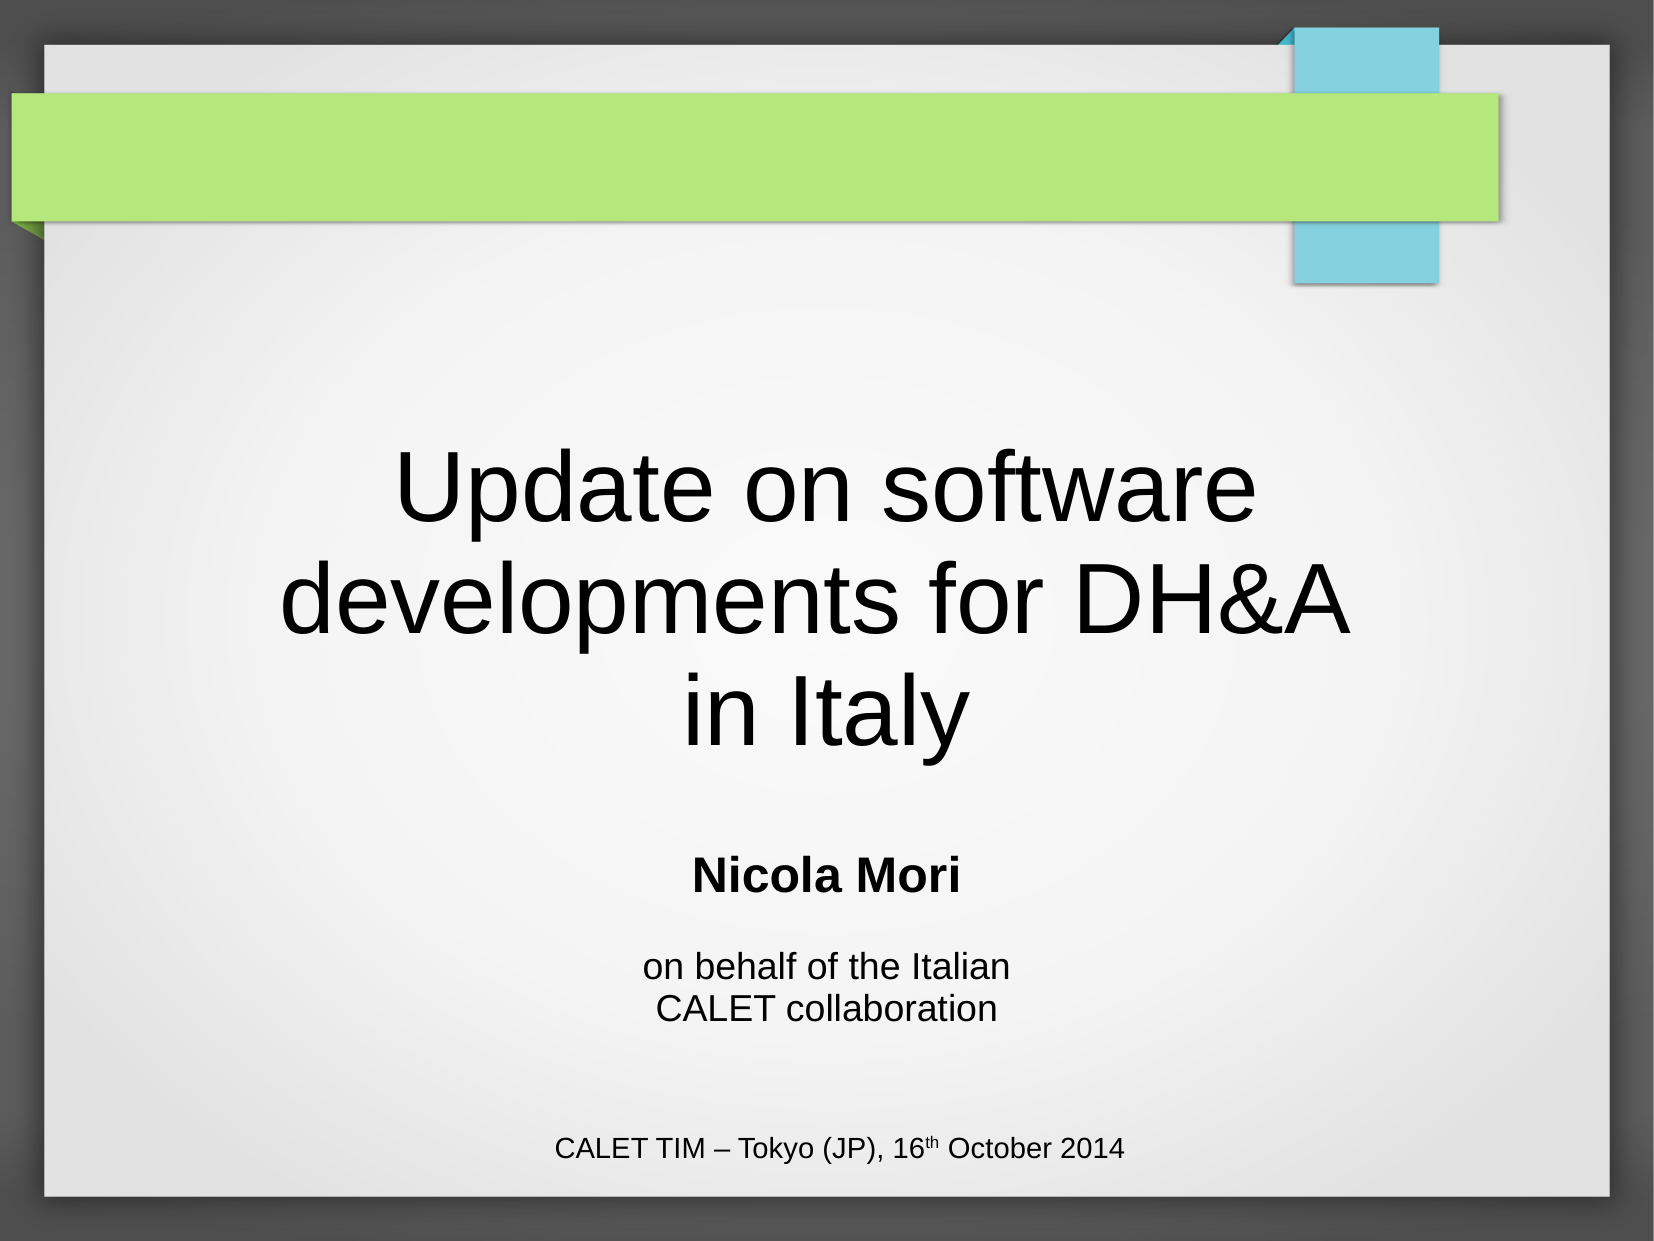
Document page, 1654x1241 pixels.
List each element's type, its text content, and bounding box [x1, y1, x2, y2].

subtitle Update on software developments for DH&A in Italy [82, 295, 1571, 1015]
text_box CALET TIM – Tokyo (JP), 16th October 2014 [135, 1125, 1546, 1174]
text_box Nicola Mori on behalf of the Italian CALET collaboration [564, 840, 1090, 1037]
picture [0, 0, 1654, 1241]
